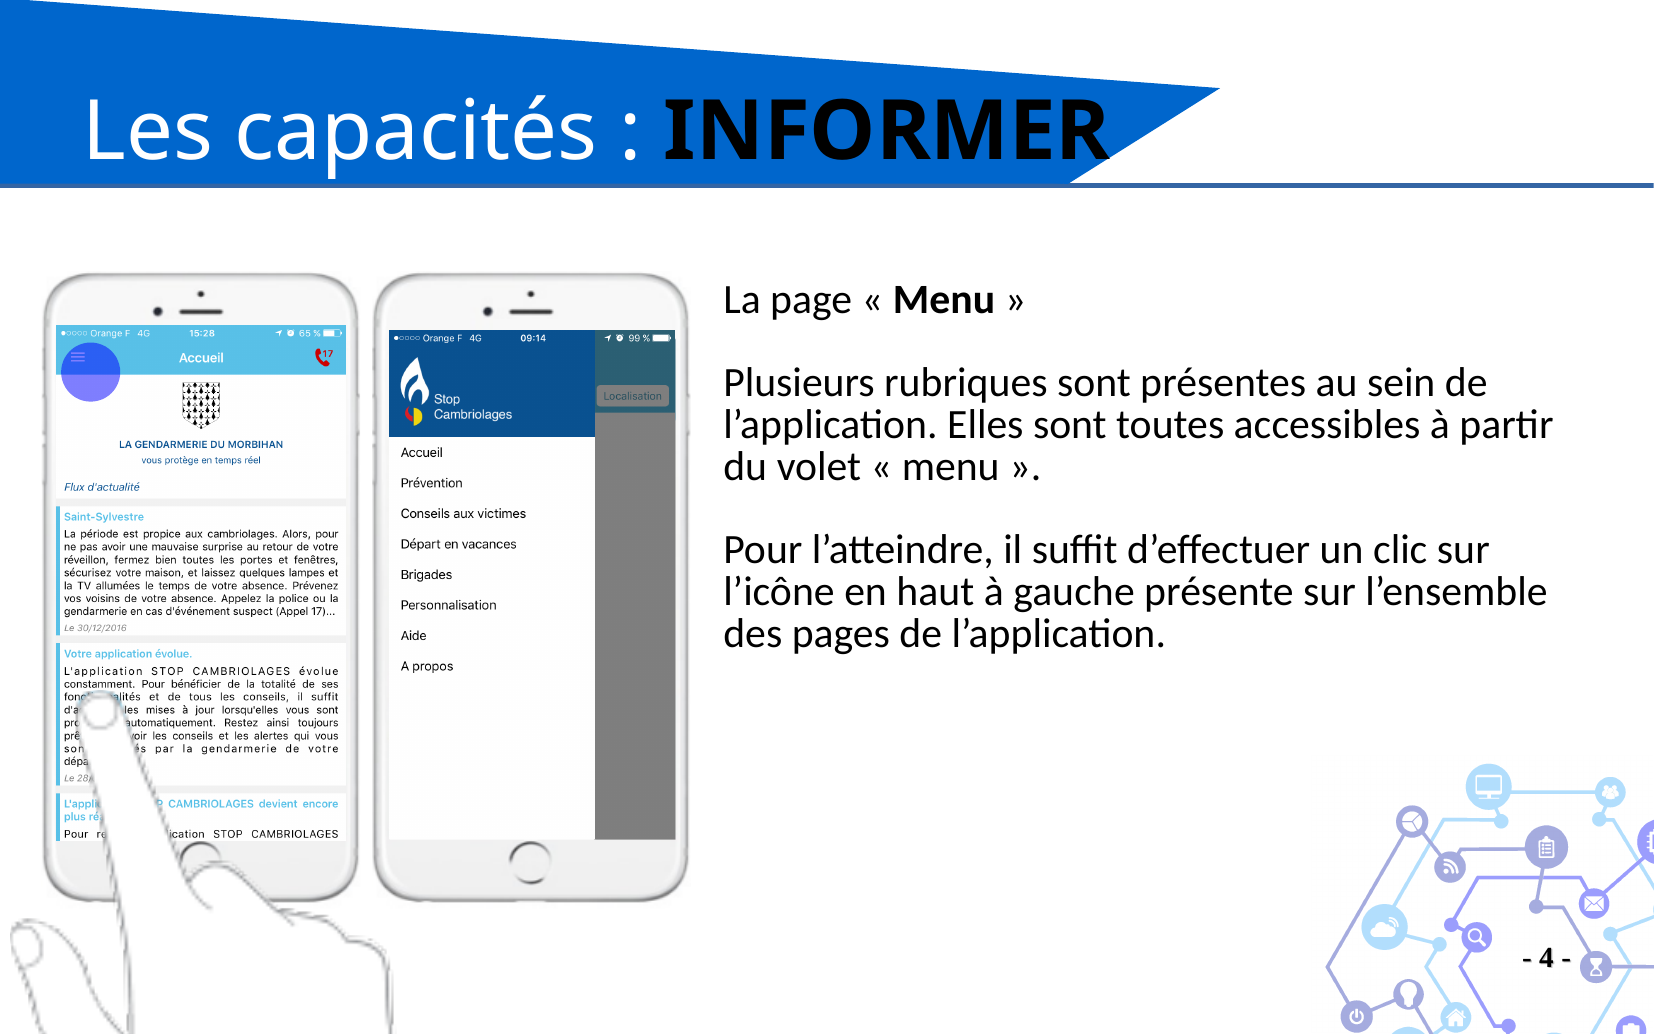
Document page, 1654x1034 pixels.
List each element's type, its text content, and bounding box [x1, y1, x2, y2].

title Les capacités : INFORMER [82, 41, 1571, 214]
text_box La page « Menu » Plusieurs rubriques sont présentes au sein de l’application. Elles sont toutes accessibles à partir du volet « menu ». Pour l’atteindre, il suffit d’effectuer un clic sur l’icône en haut à gauche présente sur l’ensemble des pages de l’application. [708, 274, 1619, 976]
picture [10, 271, 691, 1034]
text_box [61, 342, 121, 402]
